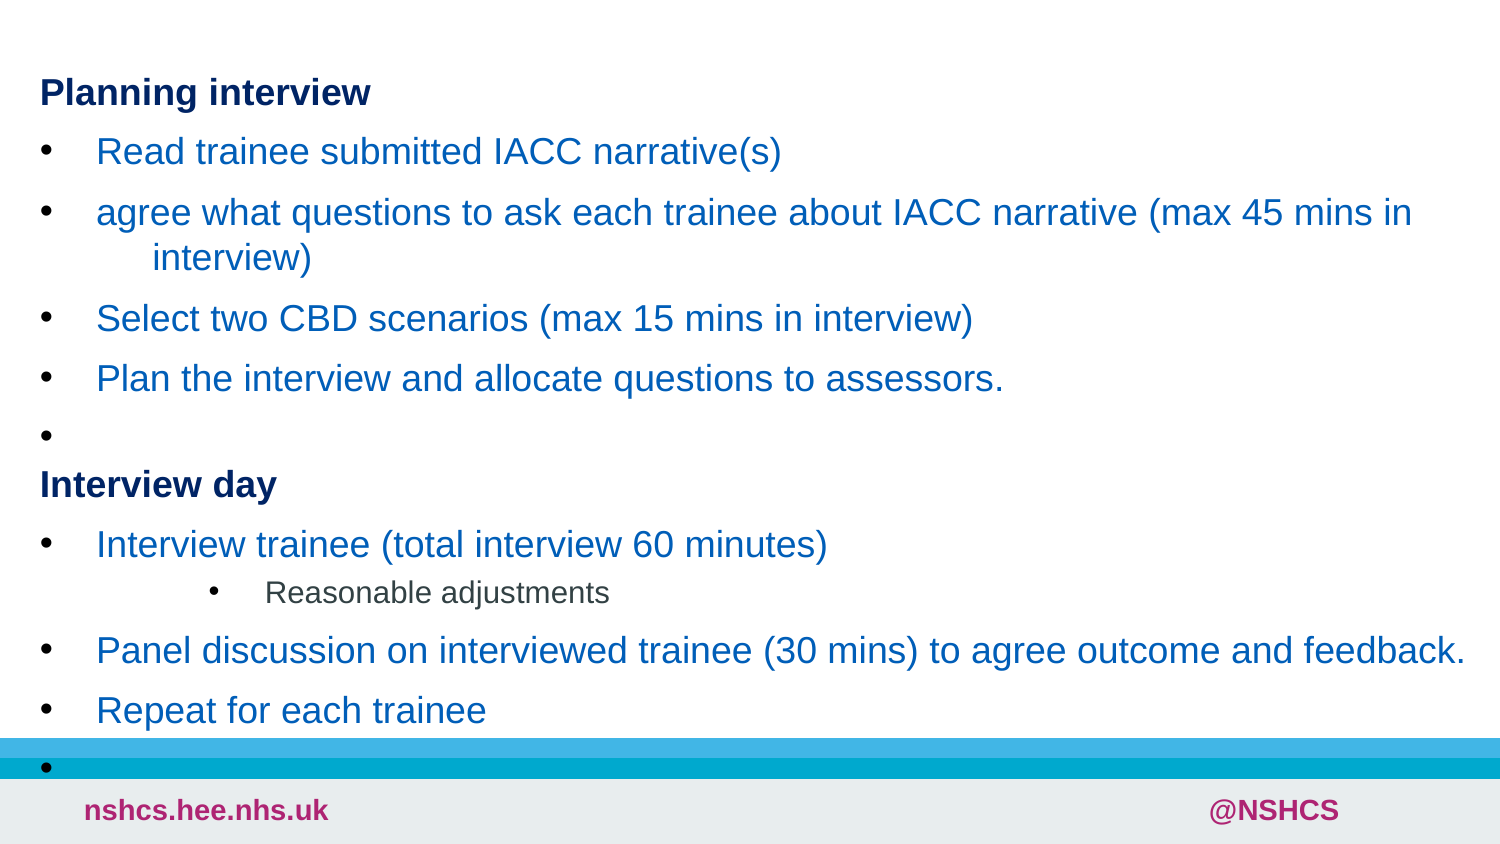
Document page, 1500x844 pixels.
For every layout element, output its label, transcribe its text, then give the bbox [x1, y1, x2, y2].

text_box Planning interview Read trainee submitted IACC narrative(s) agree what questions to ask each trainee about IACC narrative (max 45 mins in interview) Select two CBD scenarios (max 15 mins in interview) Plan the interview and allocate questions to assessors. Interview day Interview trainee (total interview 60 minutes) Reasonable adjustments Panel discussion on interviewed trainee (30 mins) to agree outcome and feedback. Repeat for each trainee [24, 72, 1500, 755]
